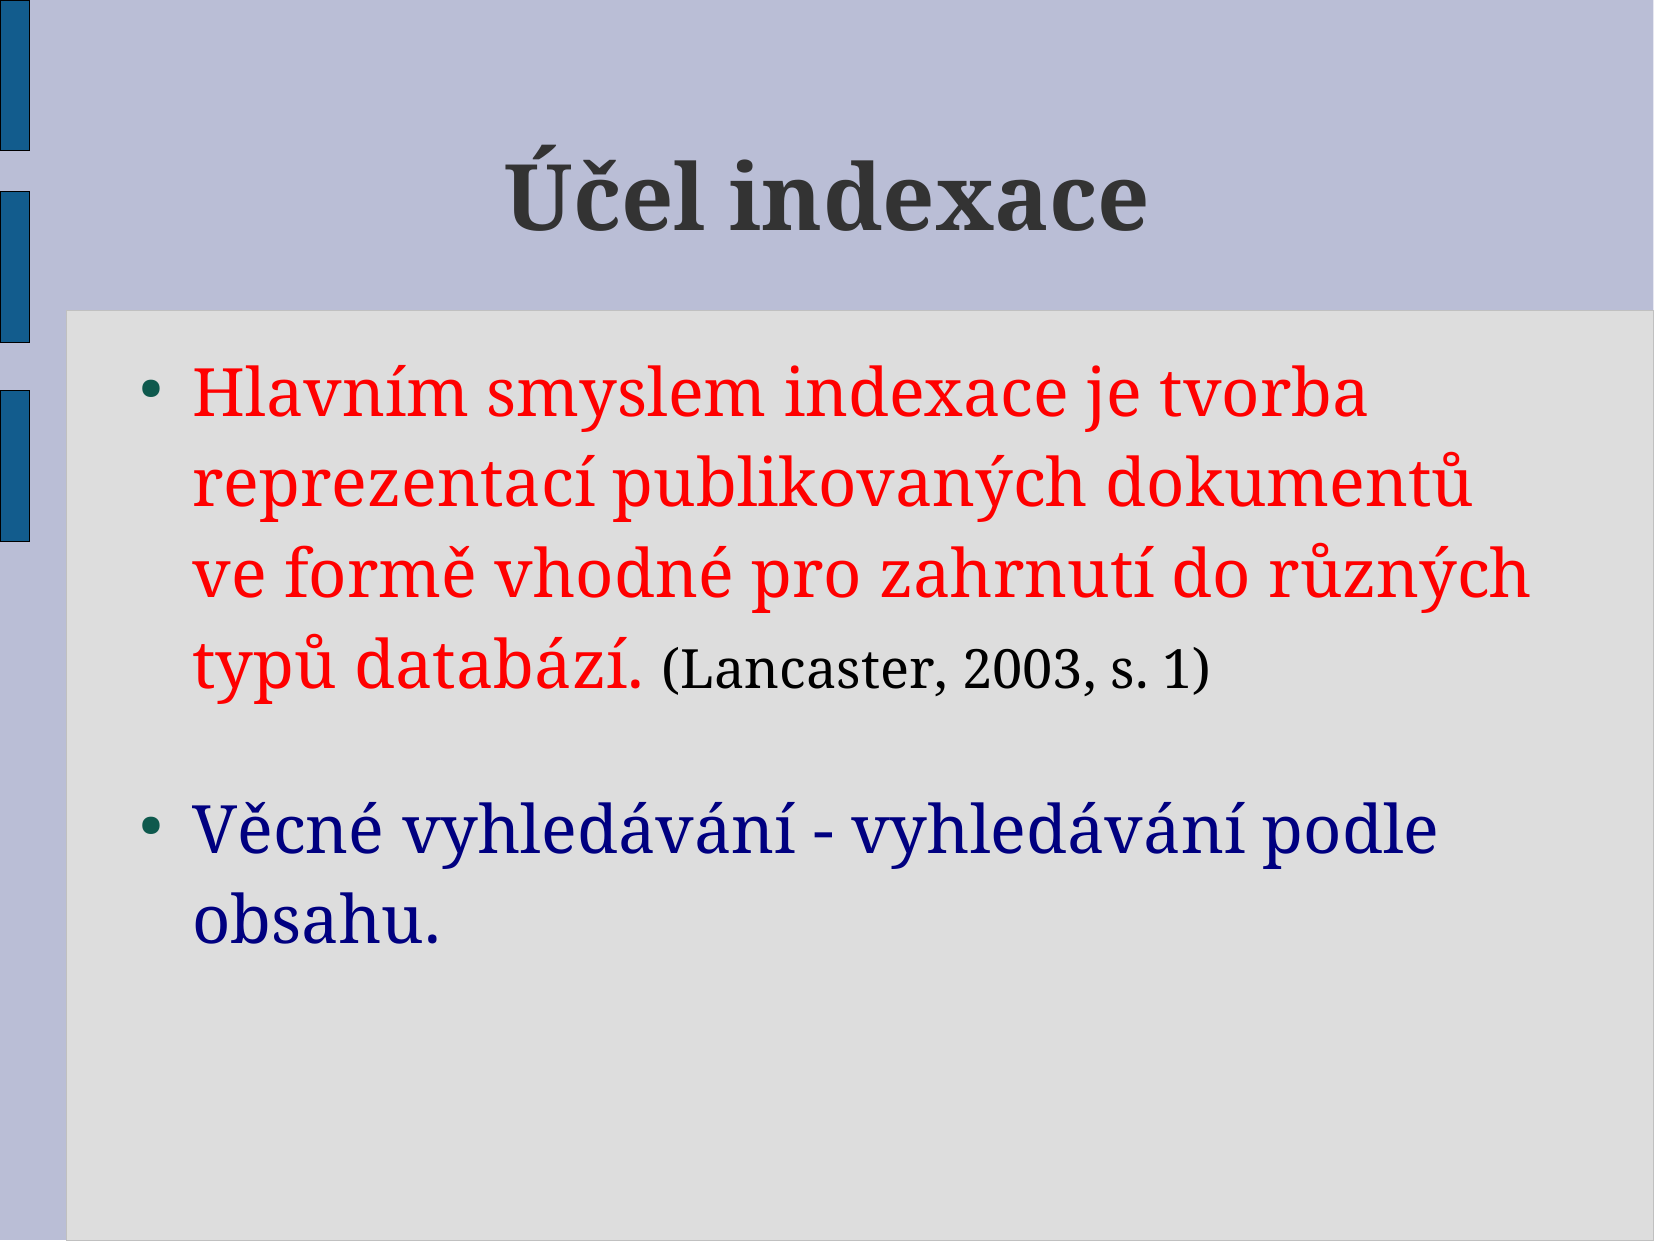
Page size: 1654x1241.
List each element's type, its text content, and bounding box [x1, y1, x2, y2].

list Hlavním smyslem indexace je tvorba reprezentací publikovaných dokumentů ve formě vhodné pro zahrnutí do různých typů databází. (Lancaster, 2003, s. 1) Věcné vyhledávání - vyhledávání podle obsahu. [121, 344, 1534, 1112]
title Účel indexace [121, 98, 1534, 291]
